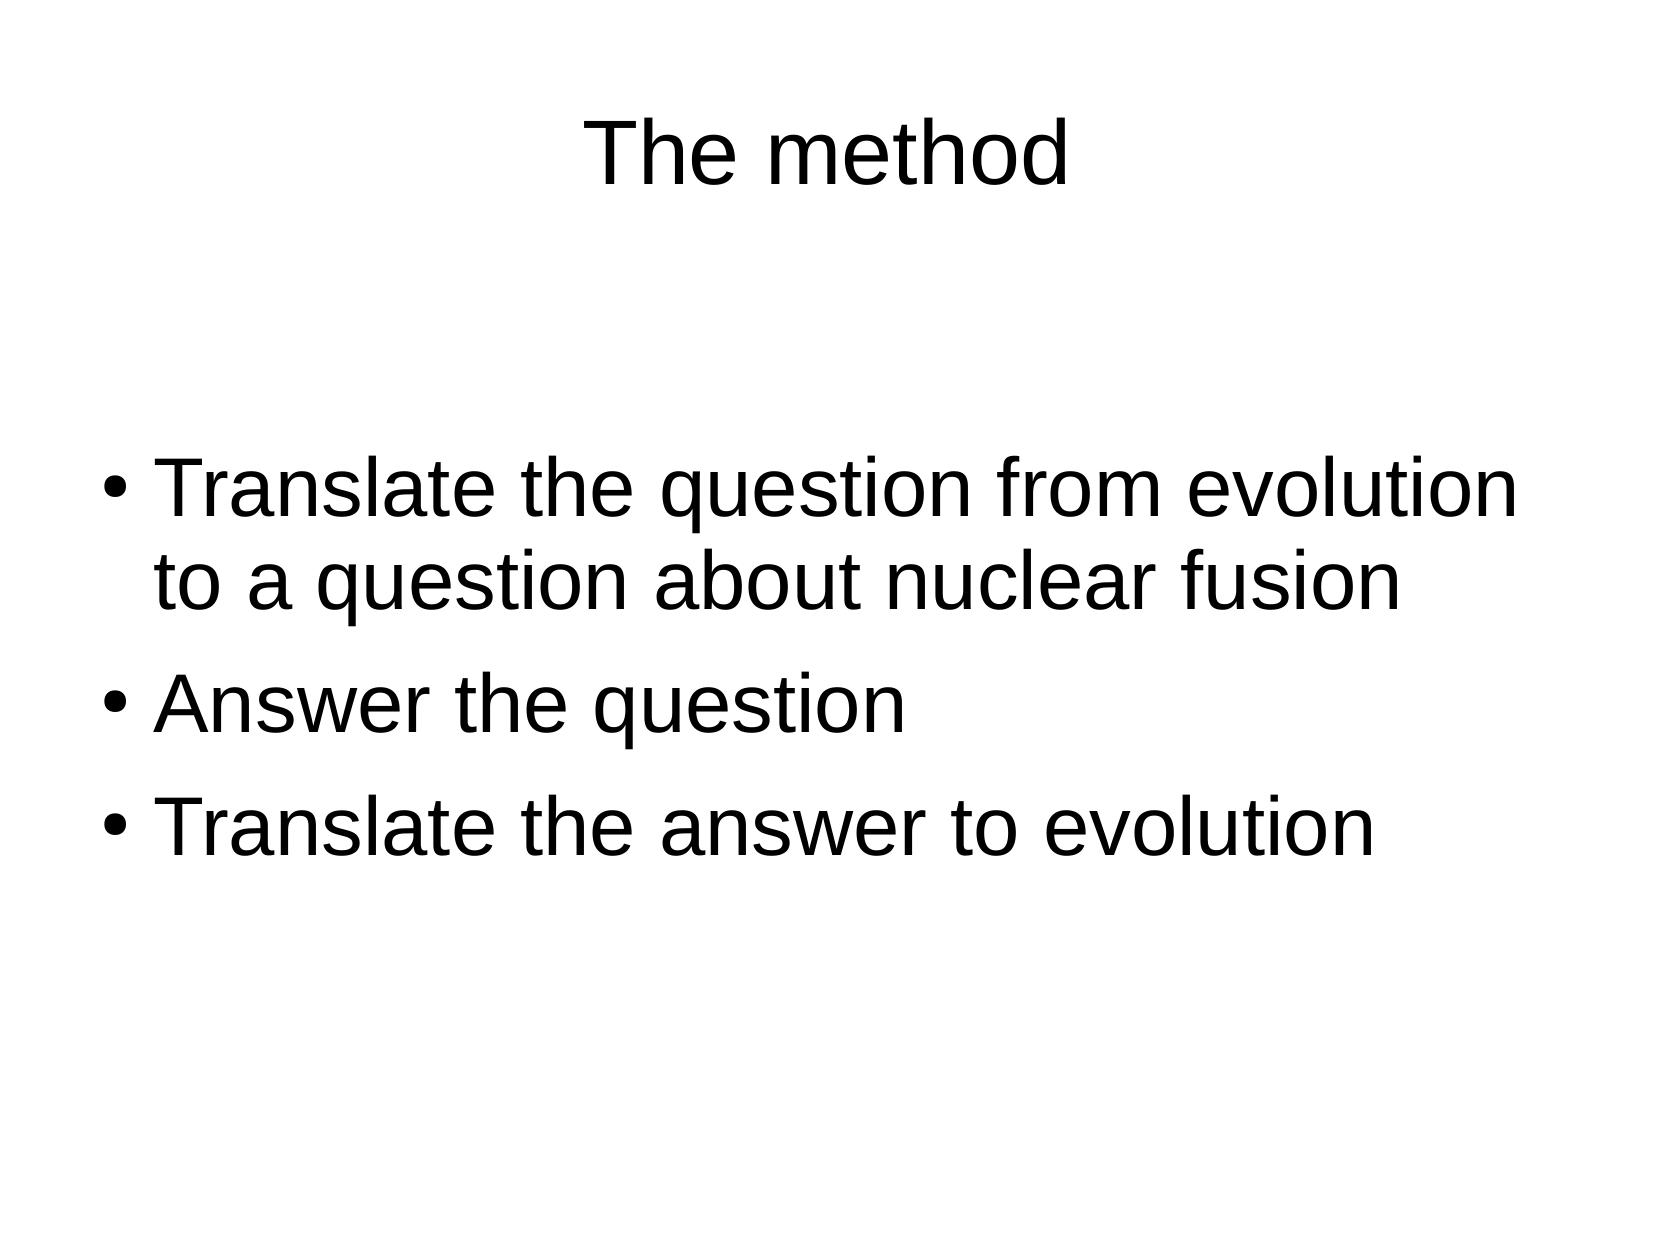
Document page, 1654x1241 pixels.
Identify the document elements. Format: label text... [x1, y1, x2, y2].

list Translate the question from evolution to a question about nuclear fusion Answer the question Translate the answer to evolution [82, 337, 1571, 1057]
title The method [82, 49, 1571, 257]
